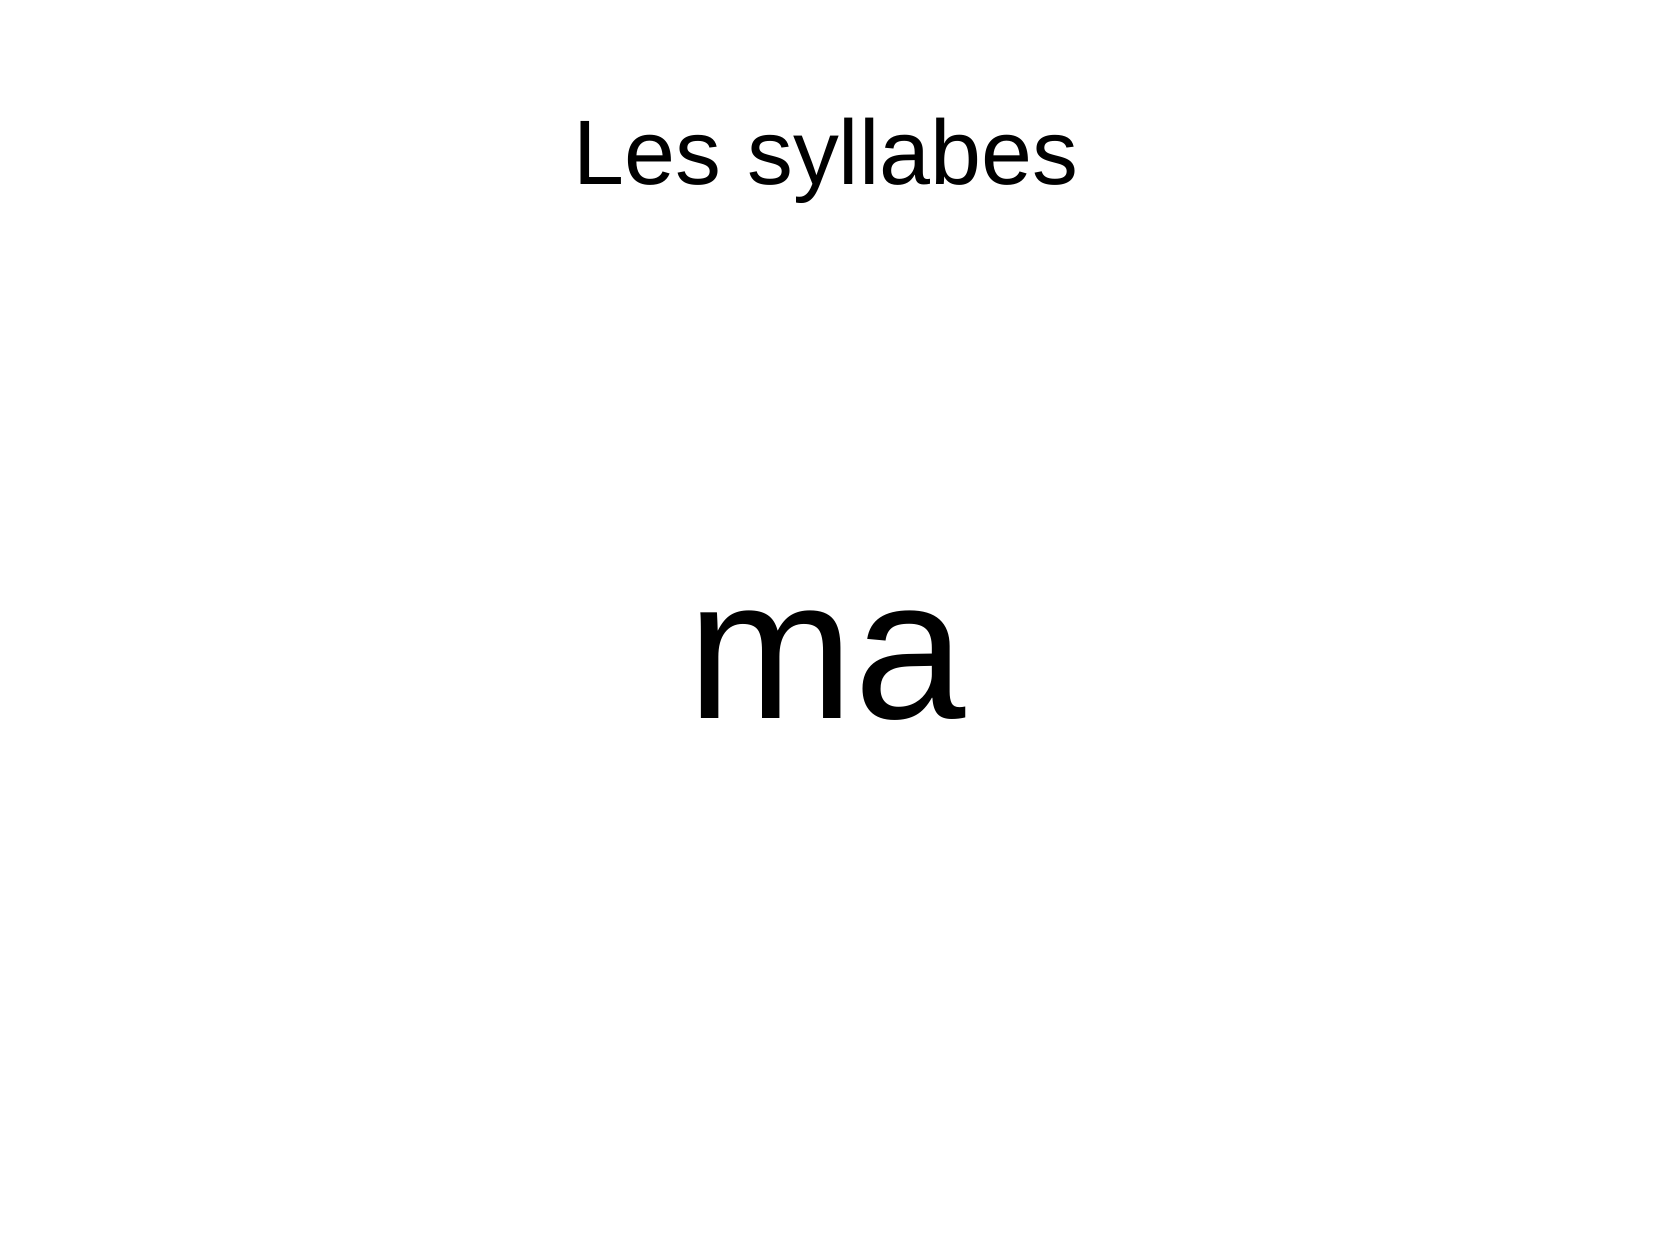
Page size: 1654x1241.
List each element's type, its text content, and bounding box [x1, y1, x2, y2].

subtitle ma [82, 290, 1571, 1010]
title Les syllabes [82, 49, 1571, 257]
